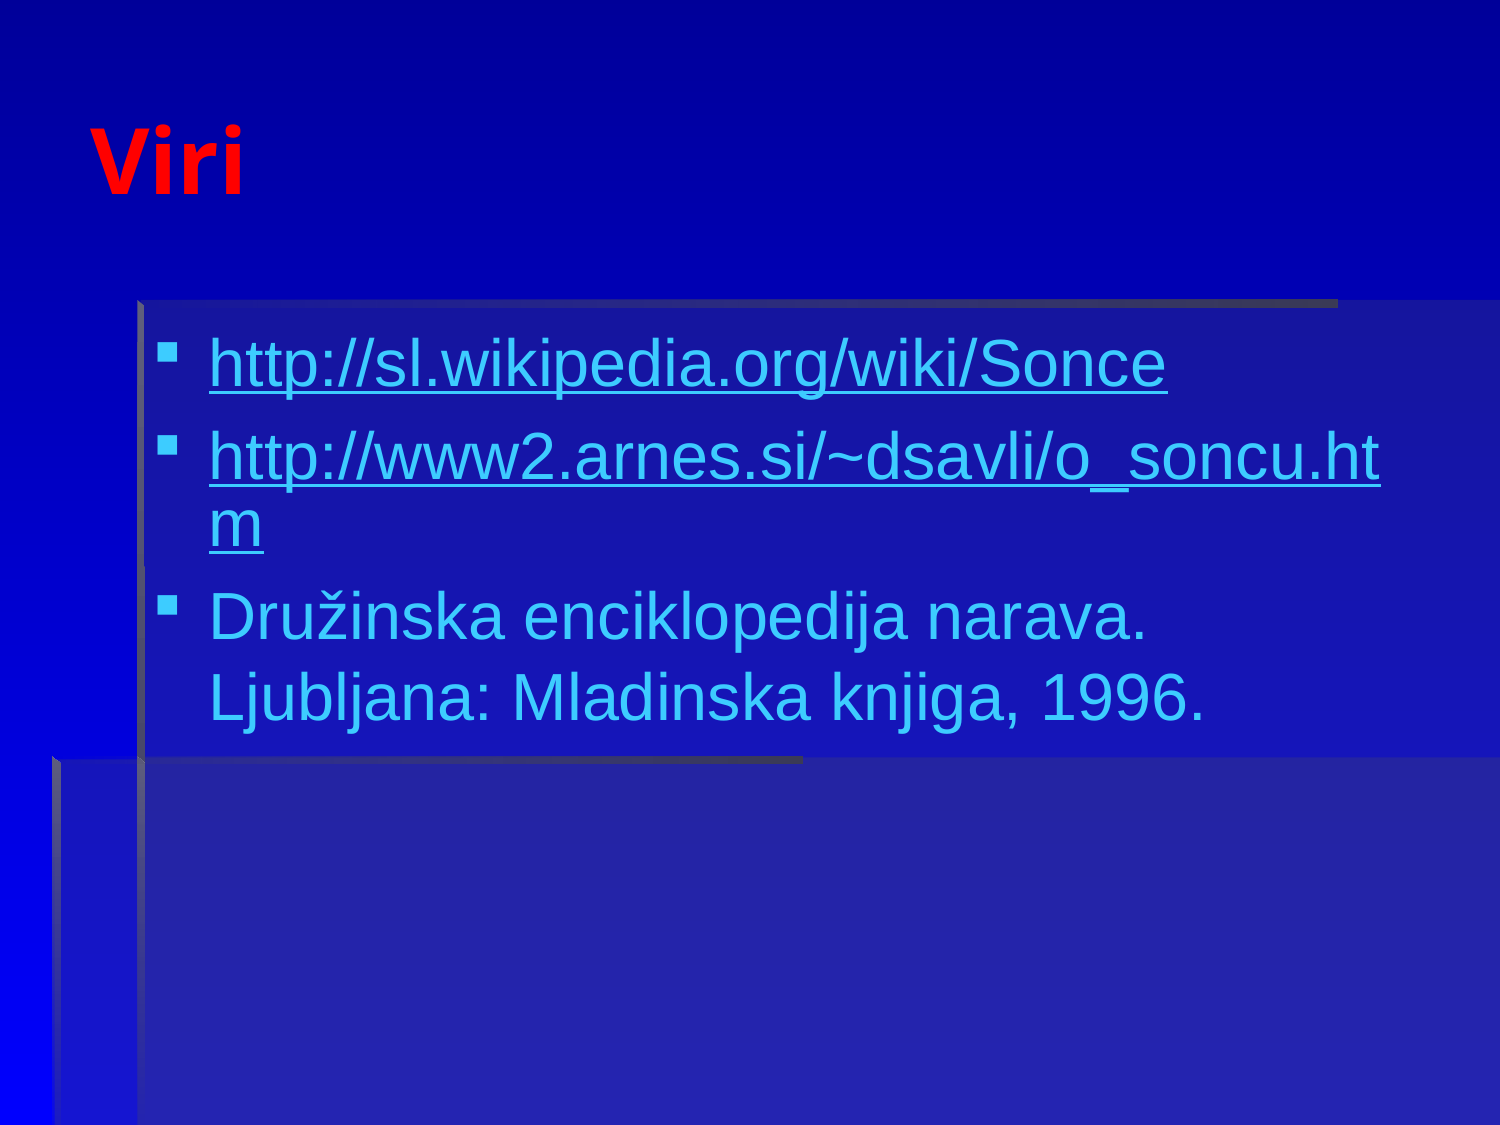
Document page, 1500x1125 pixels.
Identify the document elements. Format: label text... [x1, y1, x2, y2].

title Viri [75, 40, 1451, 275]
list http://sl.wikipedia.org/wiki/Sonce http://www2.arnes.si/~dsavli/o_soncu.htm Družinska enciklopedija narava. Ljubljana: Mladinska knjiga, 1996. [137, 312, 1451, 1000]
